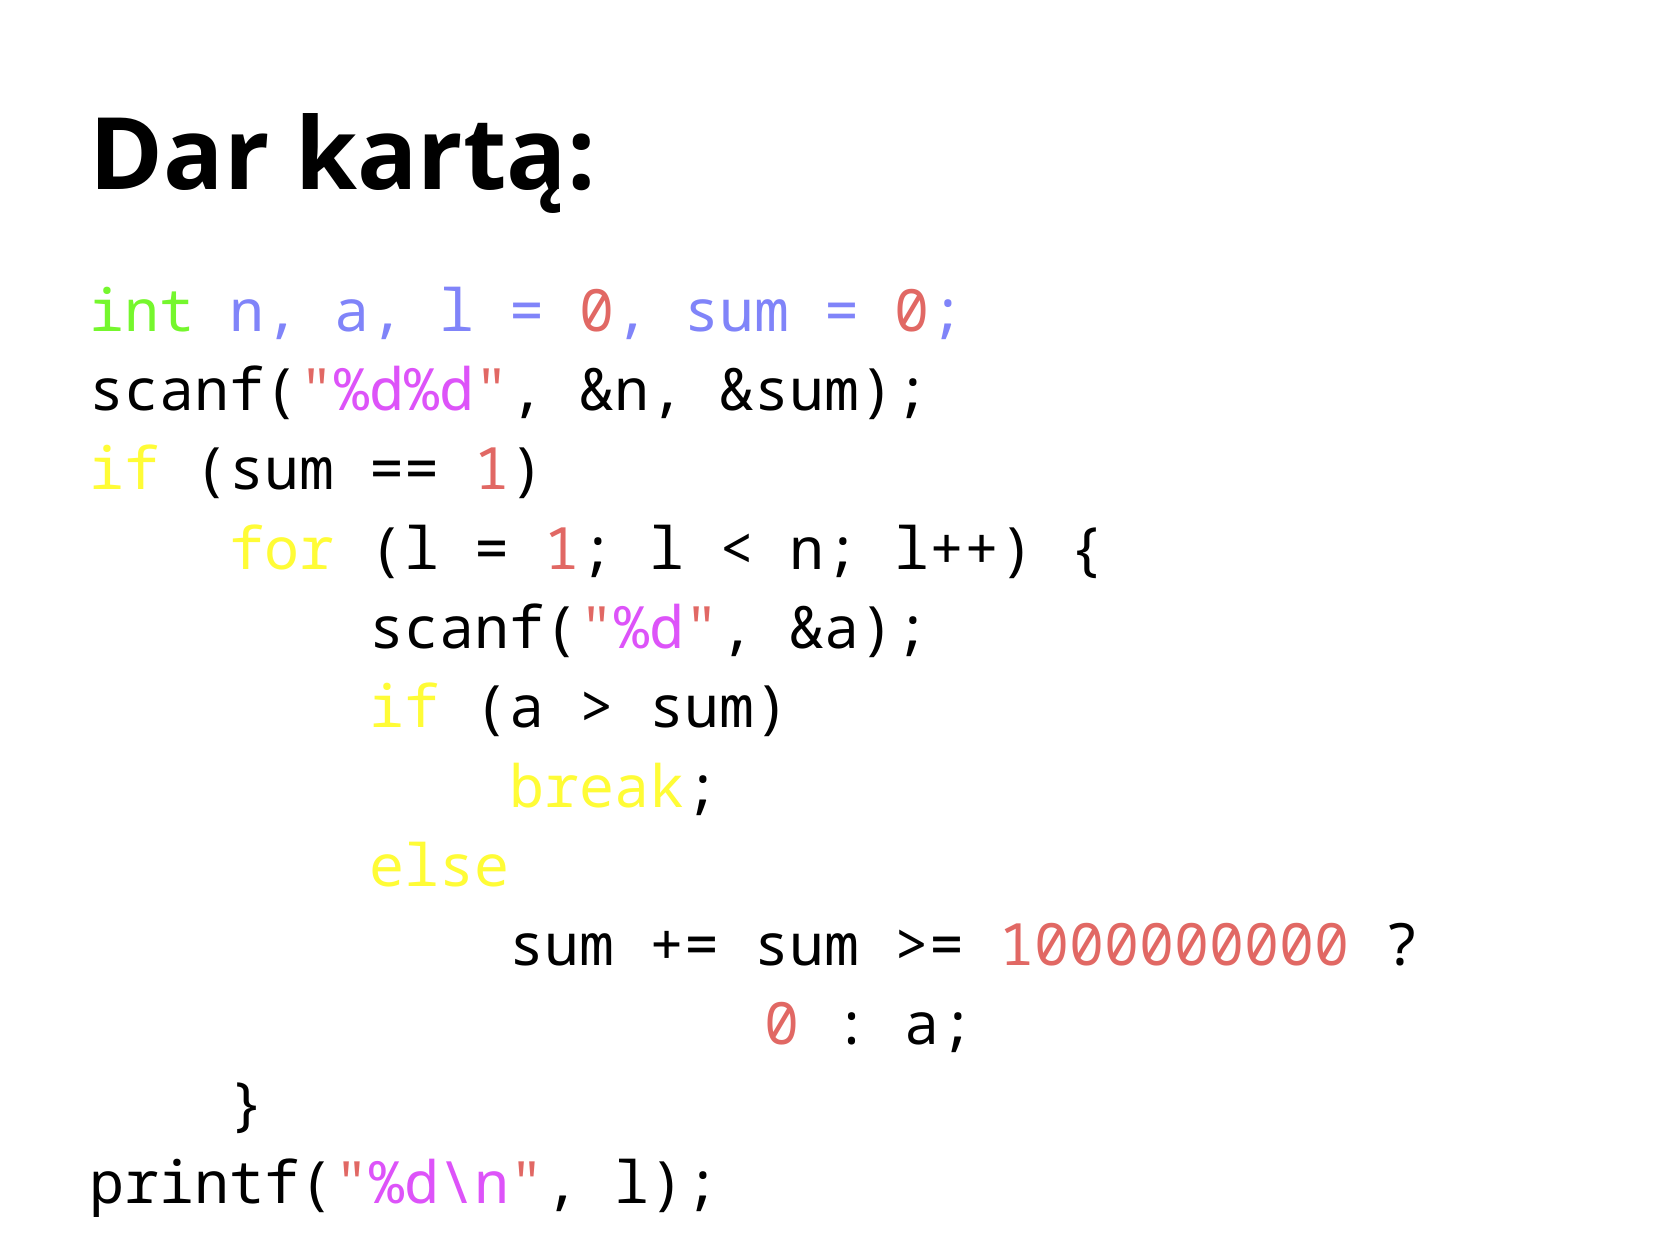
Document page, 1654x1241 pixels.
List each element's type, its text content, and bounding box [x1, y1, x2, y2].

text_box Dar kartą: int n, a, l = 0, sum = 0; scanf("%d%d", &n, &sum); if (sum == 1) for (l = 1; l < n; l++) { scanf("%d", &a); if (a > sum) break; else sum += sum >= 1000000000 ? 0 : a; } printf("%d\n", l); [75, 74, 1576, 1183]
